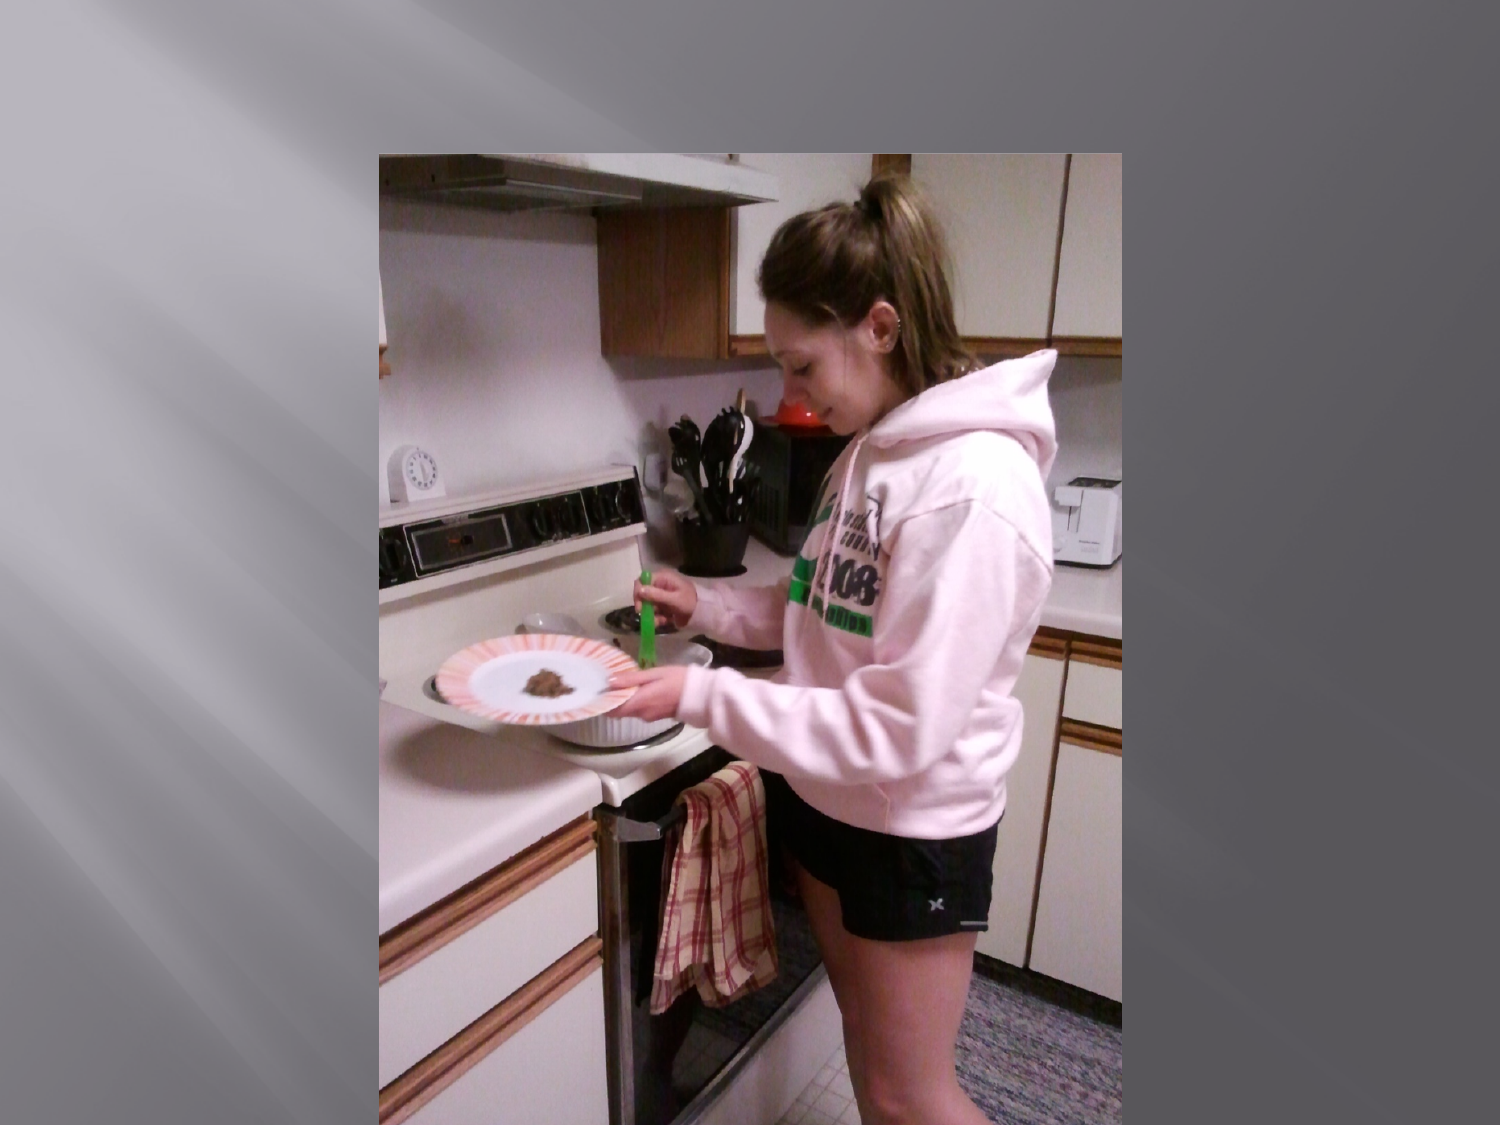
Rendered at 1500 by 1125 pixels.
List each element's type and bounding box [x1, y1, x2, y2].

picture [378, 153, 1122, 1125]
